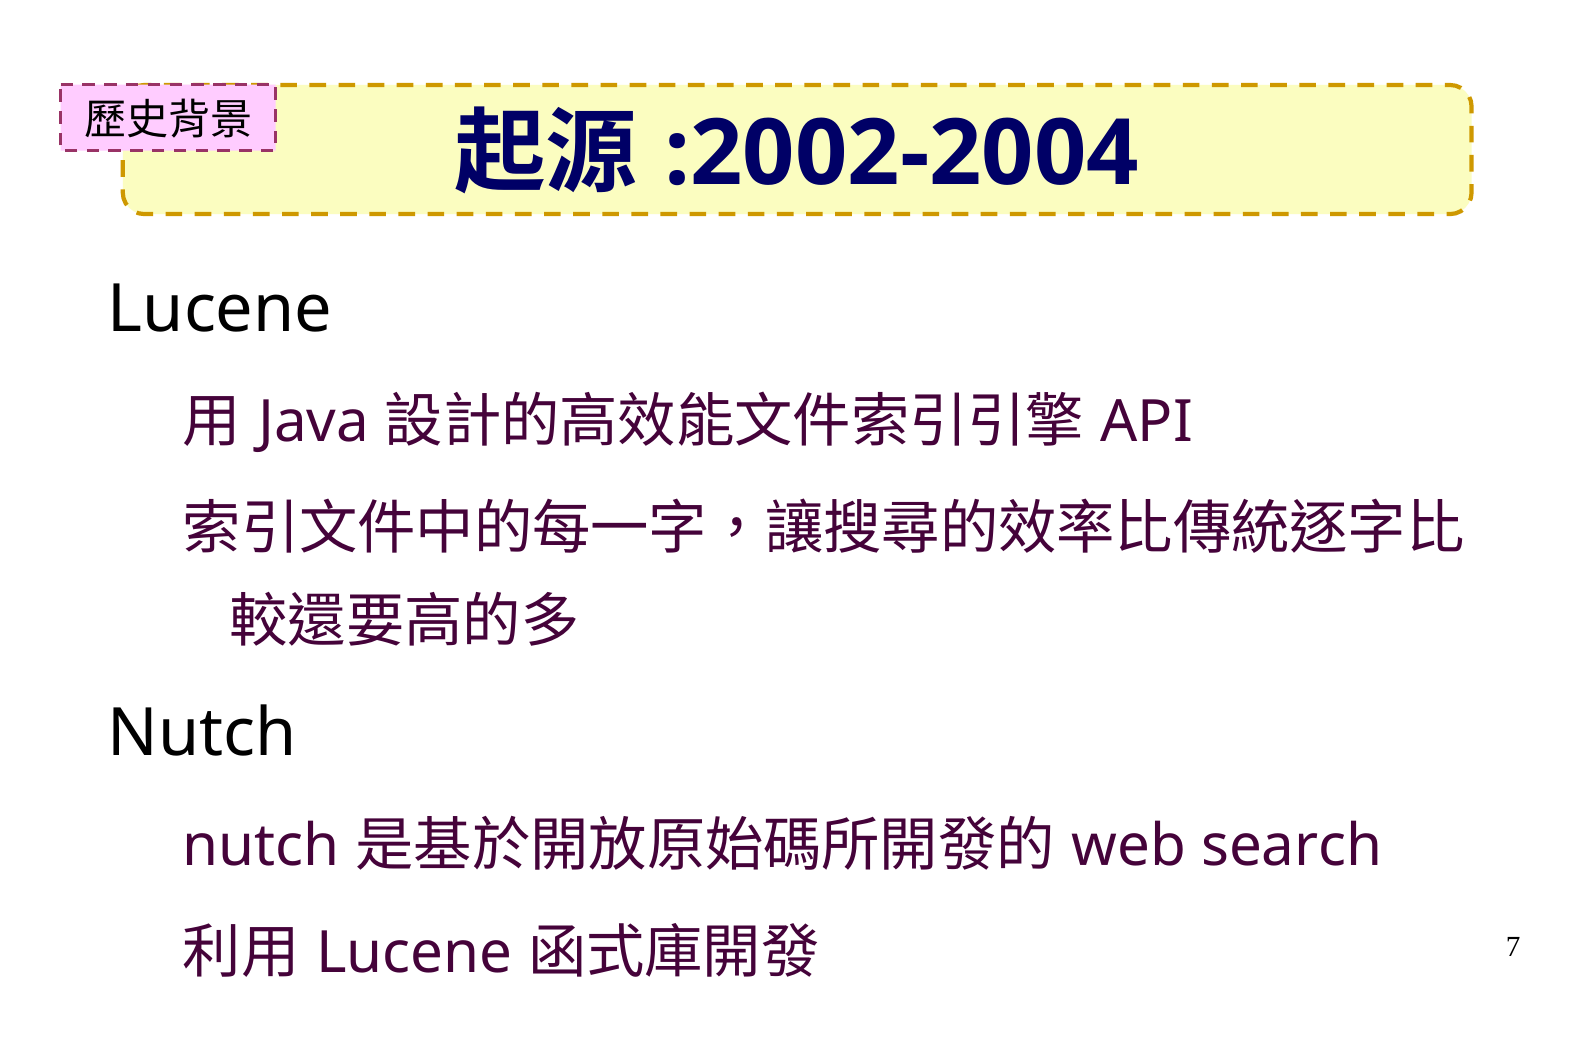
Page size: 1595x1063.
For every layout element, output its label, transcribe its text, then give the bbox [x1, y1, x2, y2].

list Lucene 用Java設計的高效能文件索引引擎API 索引文件中的每一字，讓搜尋的效率比傳統逐字比較還要高的多 Nutch nutch是基於開放原始碼所開發的web search 利用Lucene函式庫開發 [93, 243, 1495, 899]
text_box 歷史背景 [60, 84, 276, 151]
title 起源:2002-2004 [169, 82, 1425, 208]
text_box <編號> [1363, 919, 1536, 983]
